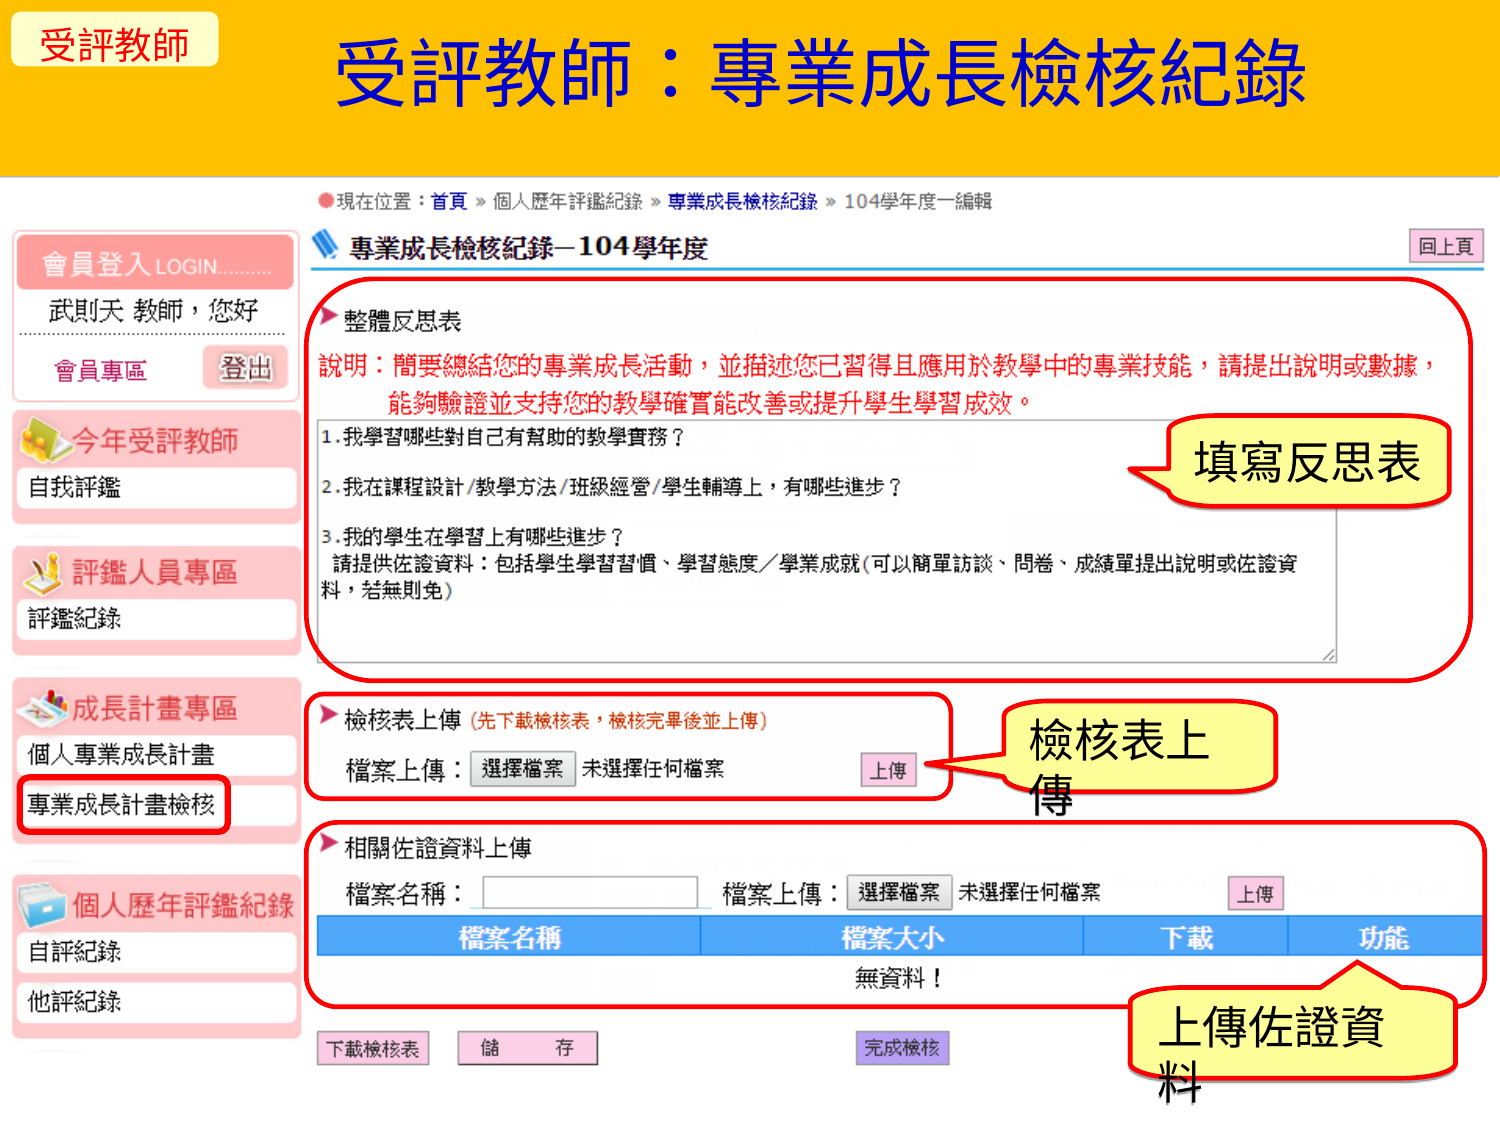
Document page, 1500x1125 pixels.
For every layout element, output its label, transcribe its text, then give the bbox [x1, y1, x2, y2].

text_box 上傳佐證資料 [1130, 961, 1456, 1079]
text_box 檢核表上傳 [925, 700, 1276, 792]
text_box [0, 0, 1500, 176]
text_box 填寫反思表 [1129, 415, 1450, 507]
text_box 受評教師：專業成長檢核紀錄 [123, 19, 1500, 126]
text_box 受評教師 [11, 11, 219, 67]
picture [0, 176, 1500, 1125]
